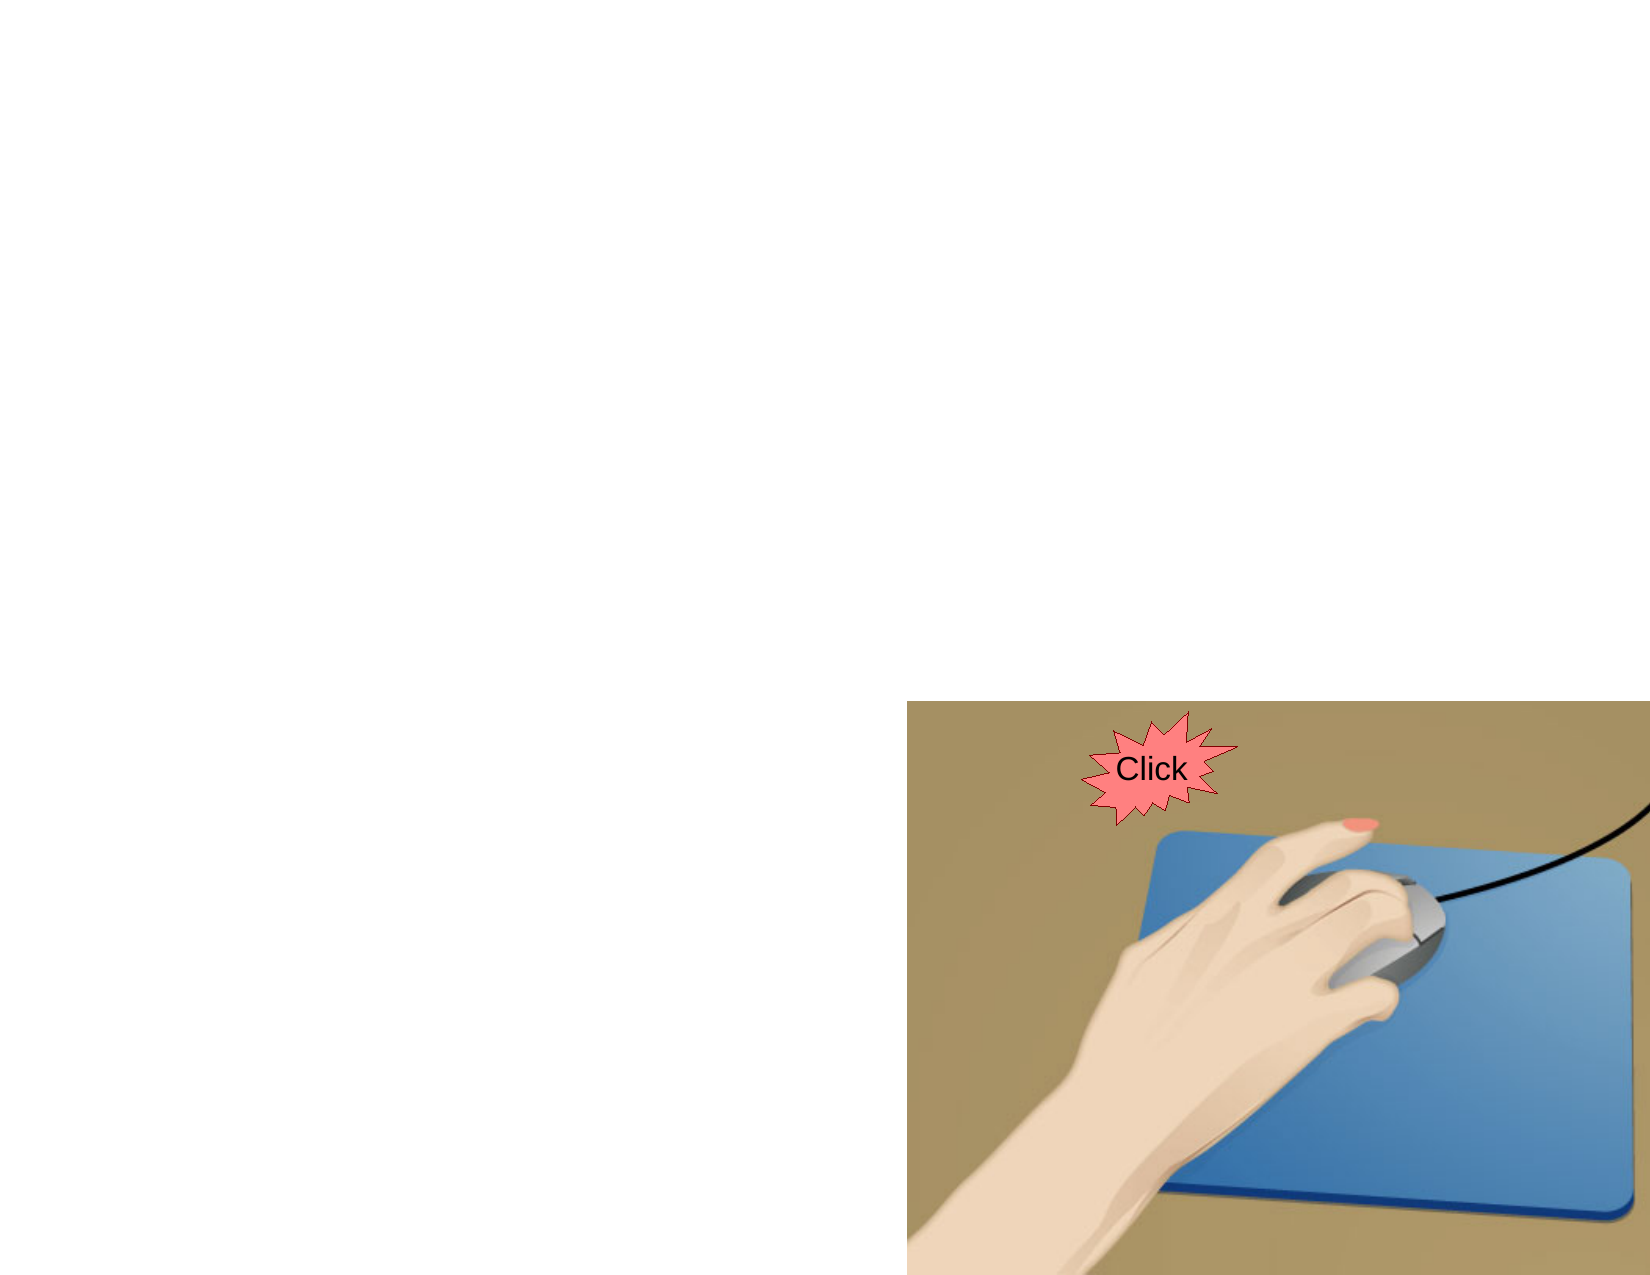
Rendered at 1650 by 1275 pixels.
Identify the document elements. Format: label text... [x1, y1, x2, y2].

picture [907, 701, 1650, 1275]
text_box Click [1081, 711, 1238, 826]
